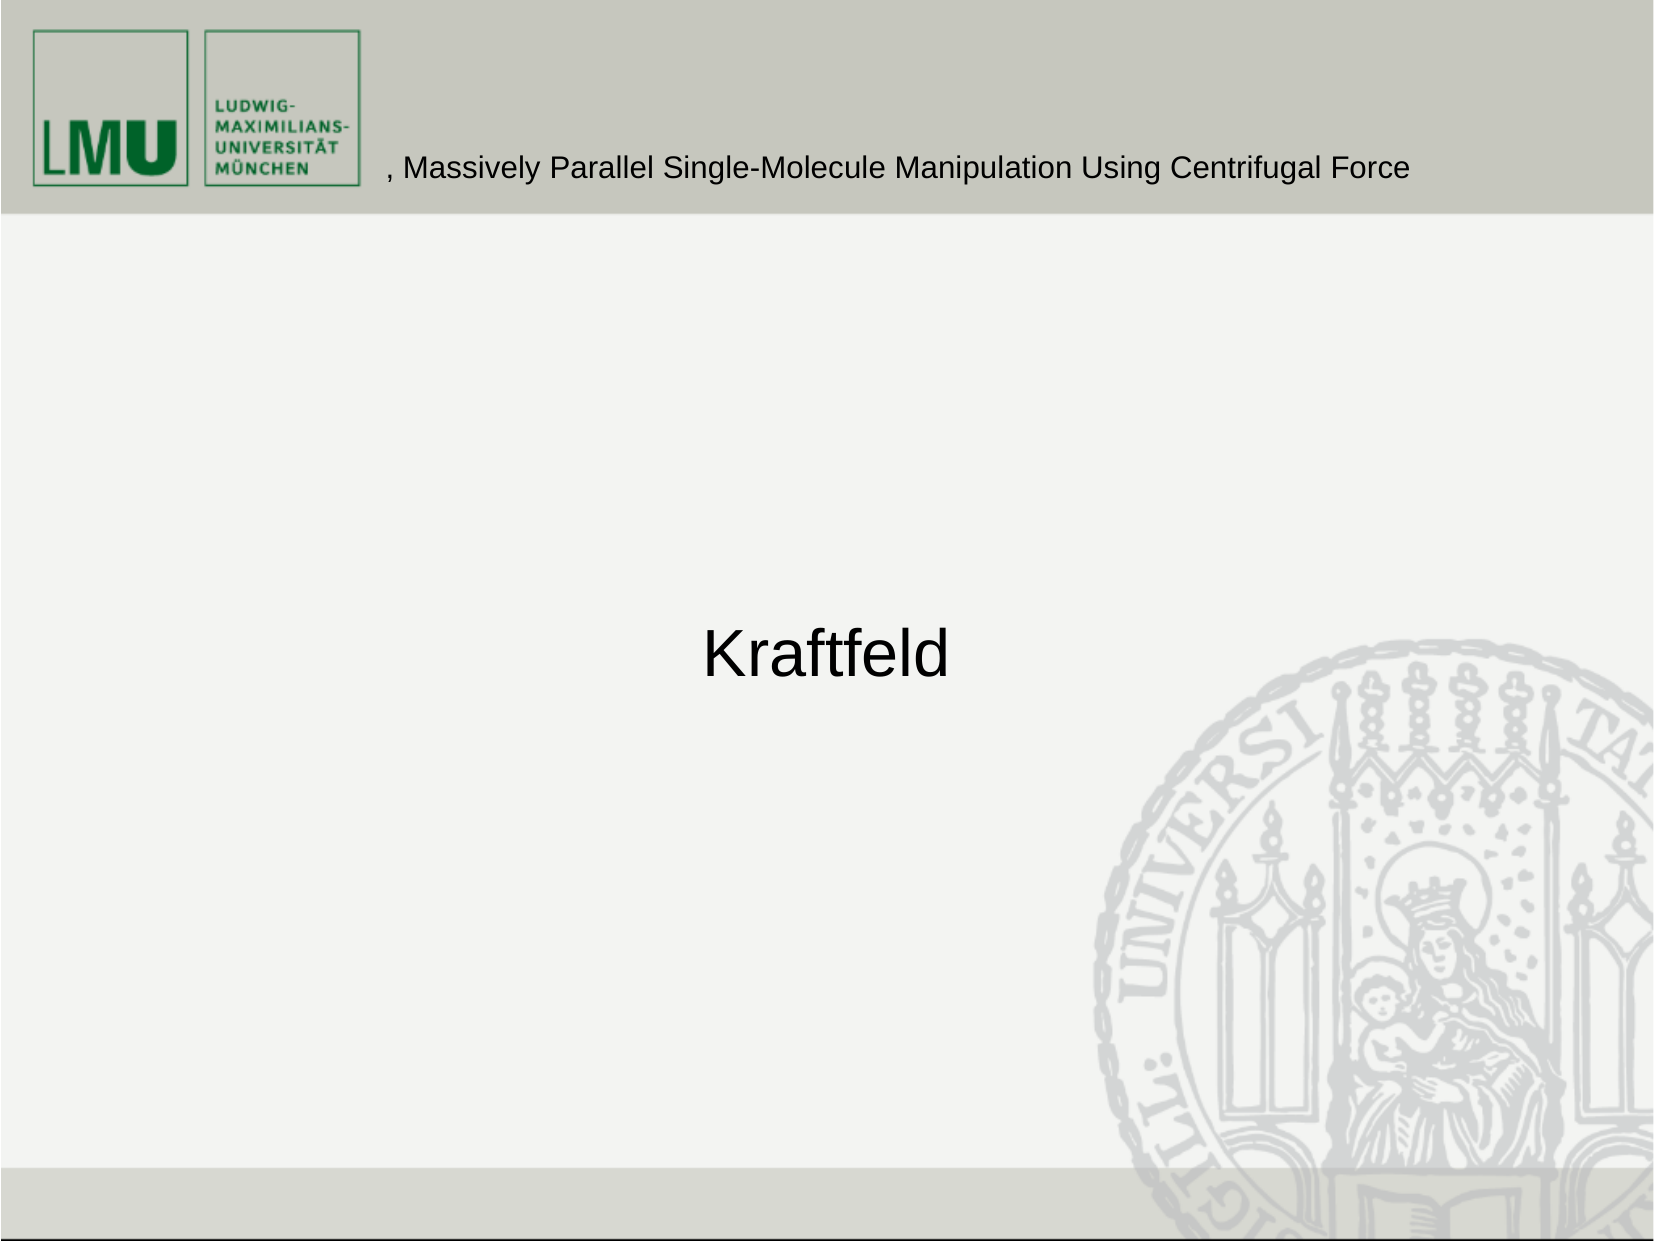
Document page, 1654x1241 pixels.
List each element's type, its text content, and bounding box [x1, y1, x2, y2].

picture [1, 0, 1654, 1241]
text_box Philipp Lorenz, Massively Parallel Single-Molecule Manipulation Using Centrifugal Force [362, 142, 1619, 213]
subtitle Kraftfeld [23, 212, 1630, 1170]
